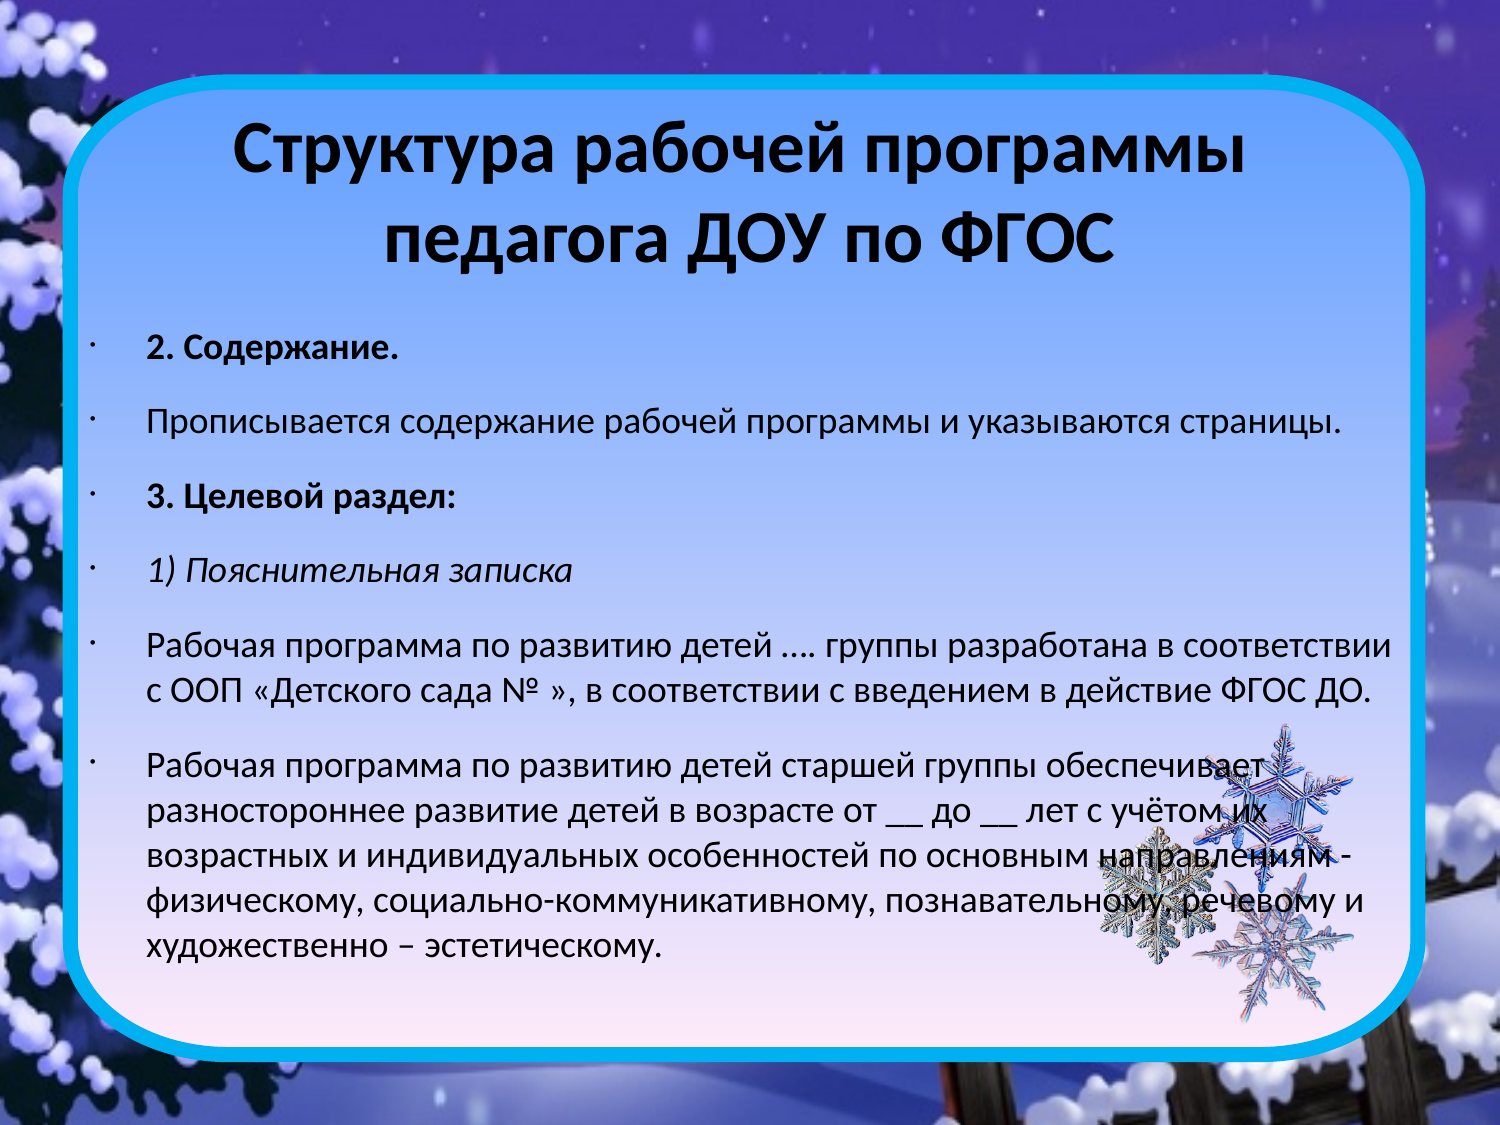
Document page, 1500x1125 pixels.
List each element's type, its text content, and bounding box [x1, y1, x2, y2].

title Структура рабочей программы педагога ДОУ по ФГОС [75, 90, 1425, 268]
list 2. Содержание. Прописывается содержание рабочей программы и указываются страницы. 3. Целевой раздел: 1) Пояснительная записка Рабочая программа по развитию детей …. группы разработана в соответствии с ООП «Детского сада № », в соответствии с введением в действие ФГОС ДО. Рабочая программа по развитию детей старшей группы обеспечивает разностороннее развитие детей в возрасте от __ до __ лет с учётом их возрастных и индивидуальных особенностей по основным направлениям - физическому, социально-коммуникативному, познавательному, речевому и художественно – эстетическому. [75, 314, 1425, 1005]
picture [0, 0, 1500, 1125]
